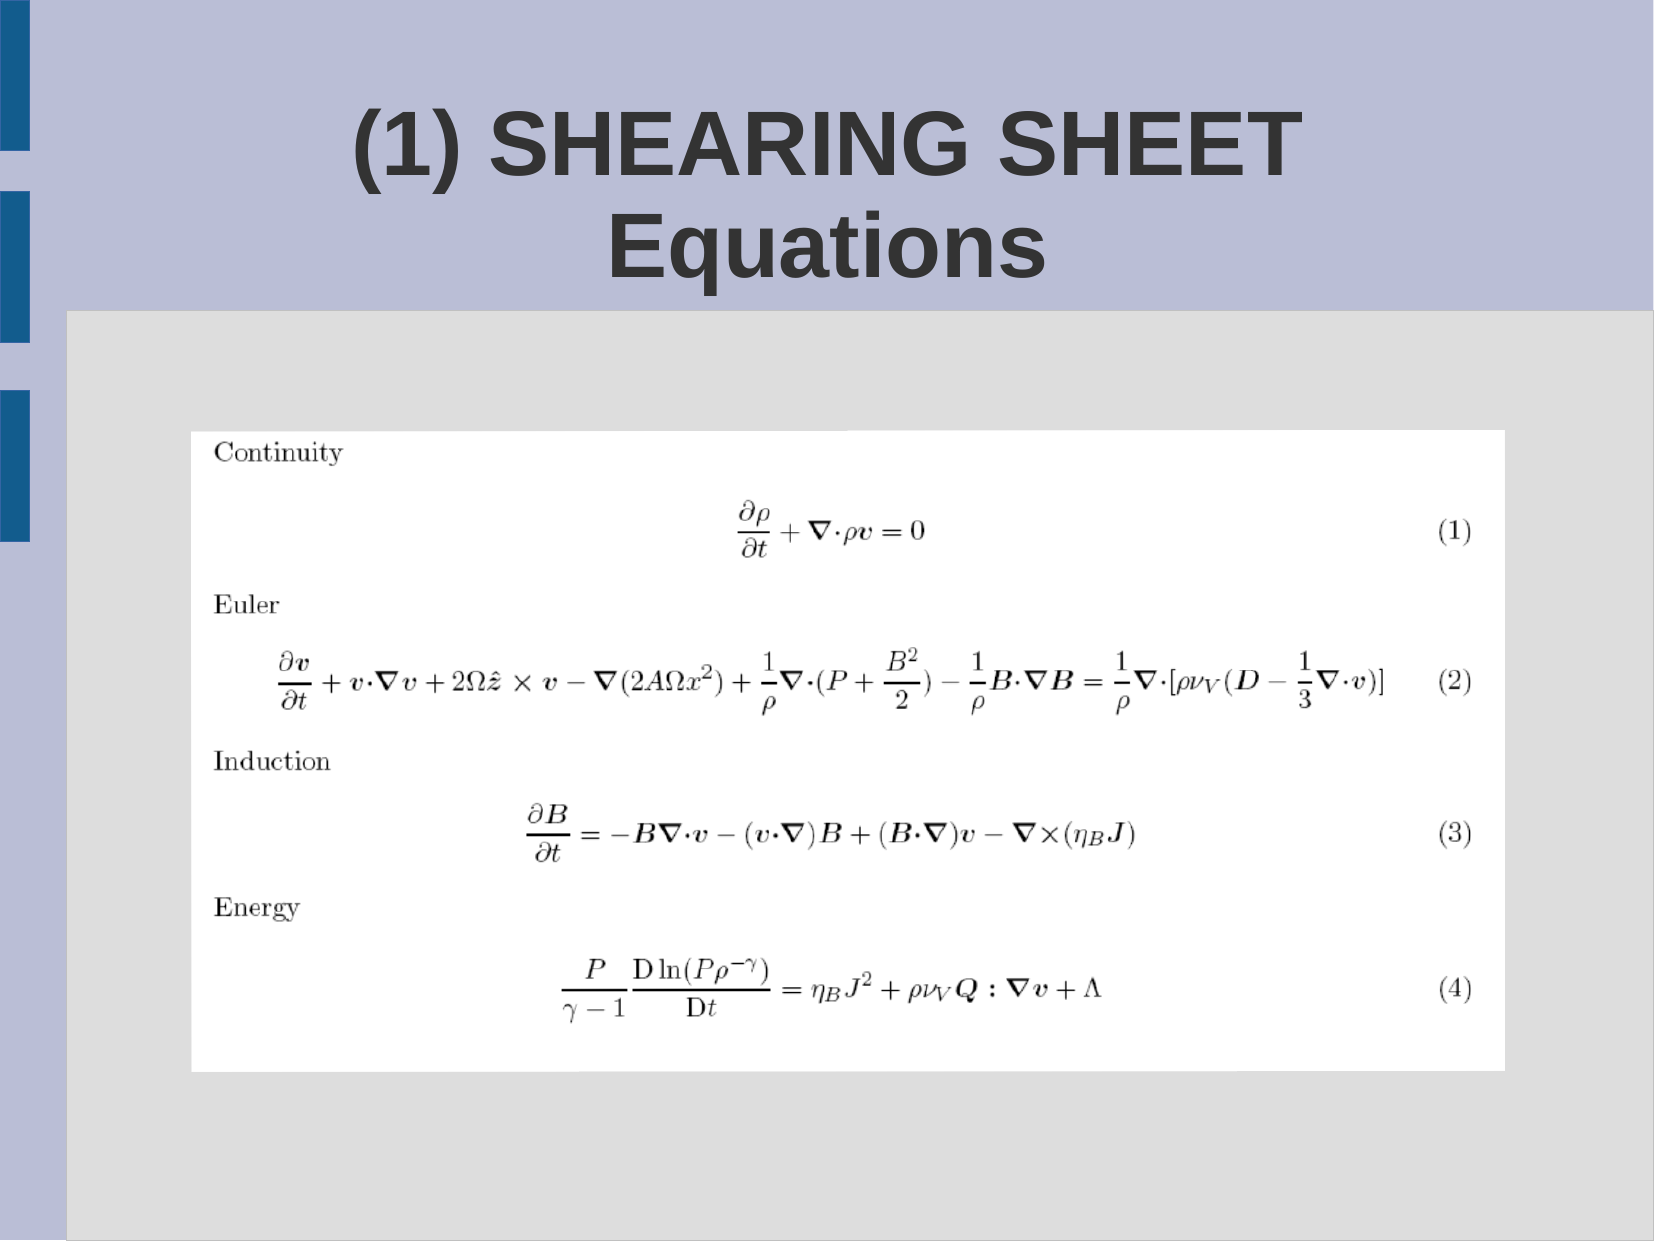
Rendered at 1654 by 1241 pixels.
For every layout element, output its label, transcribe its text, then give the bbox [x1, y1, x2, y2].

title (1) SHEARING SHEET Equations [121, 91, 1534, 299]
picture [190, 430, 1505, 1072]
